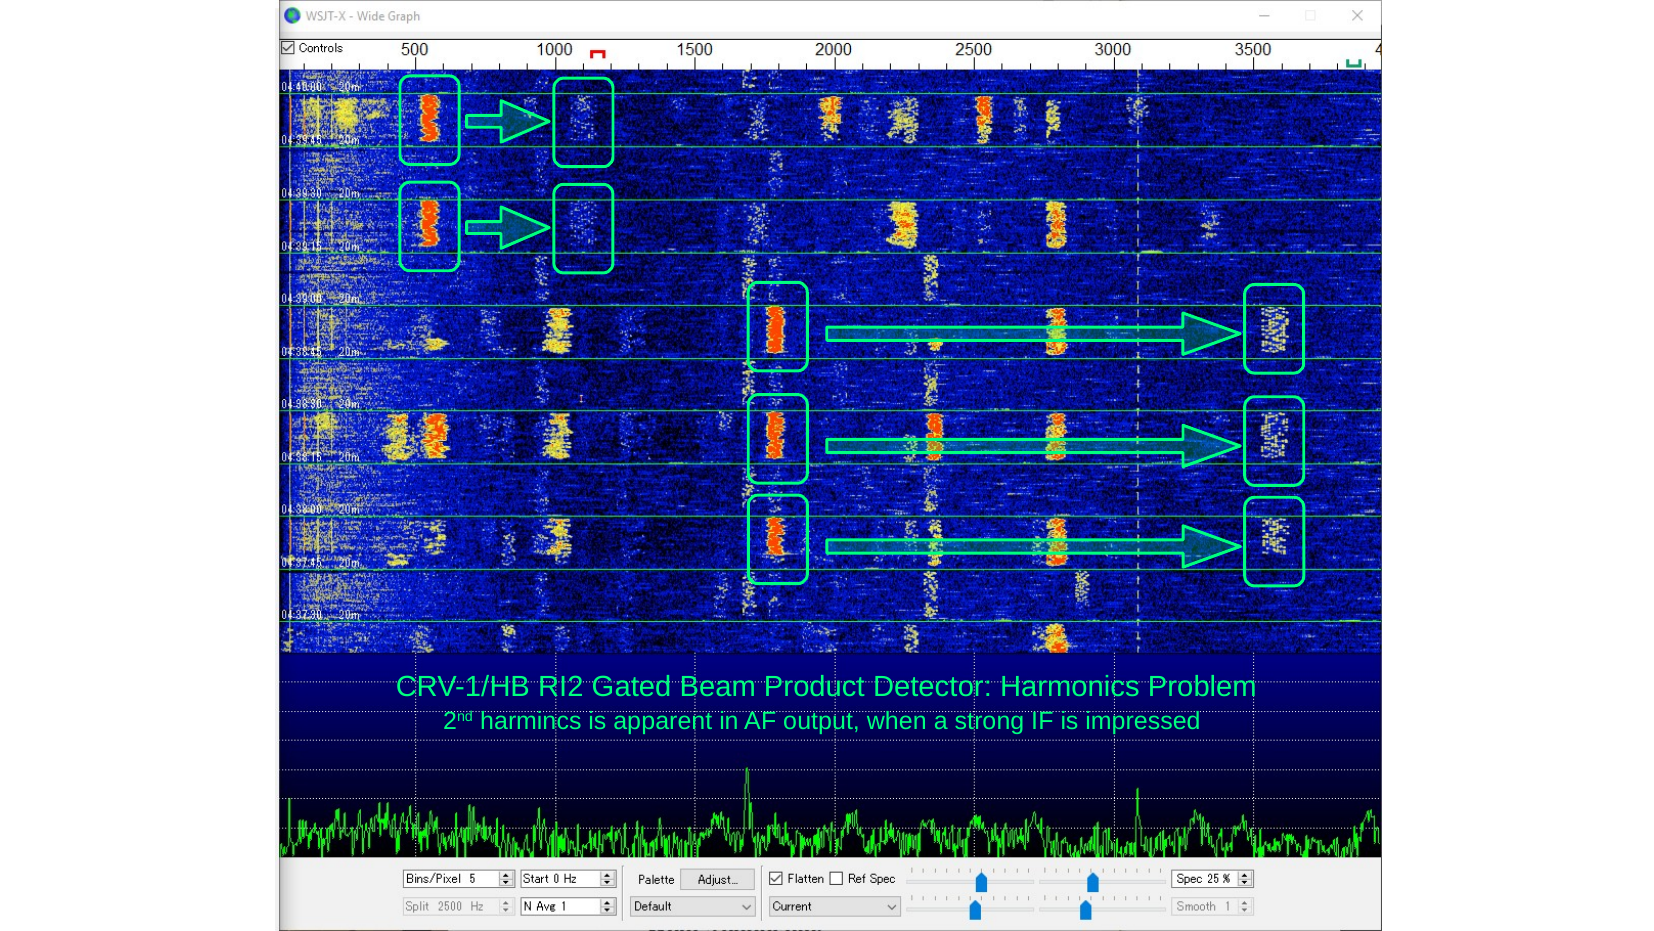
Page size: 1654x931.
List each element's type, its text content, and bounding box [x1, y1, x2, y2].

text_box CRV-1/HB RI2 Gated Beam Product Detector: Harmonics Problem 2nd harmincs is apparent in AF output, when a strong IF is impressed [324, 662, 1329, 744]
text_box [466, 100, 541, 143]
text_box [827, 526, 1241, 567]
text_box [540, 117, 550, 124]
picture [275, 0, 1382, 931]
text_box [826, 425, 1234, 467]
text_box [466, 210, 549, 248]
text_box [827, 312, 1234, 355]
